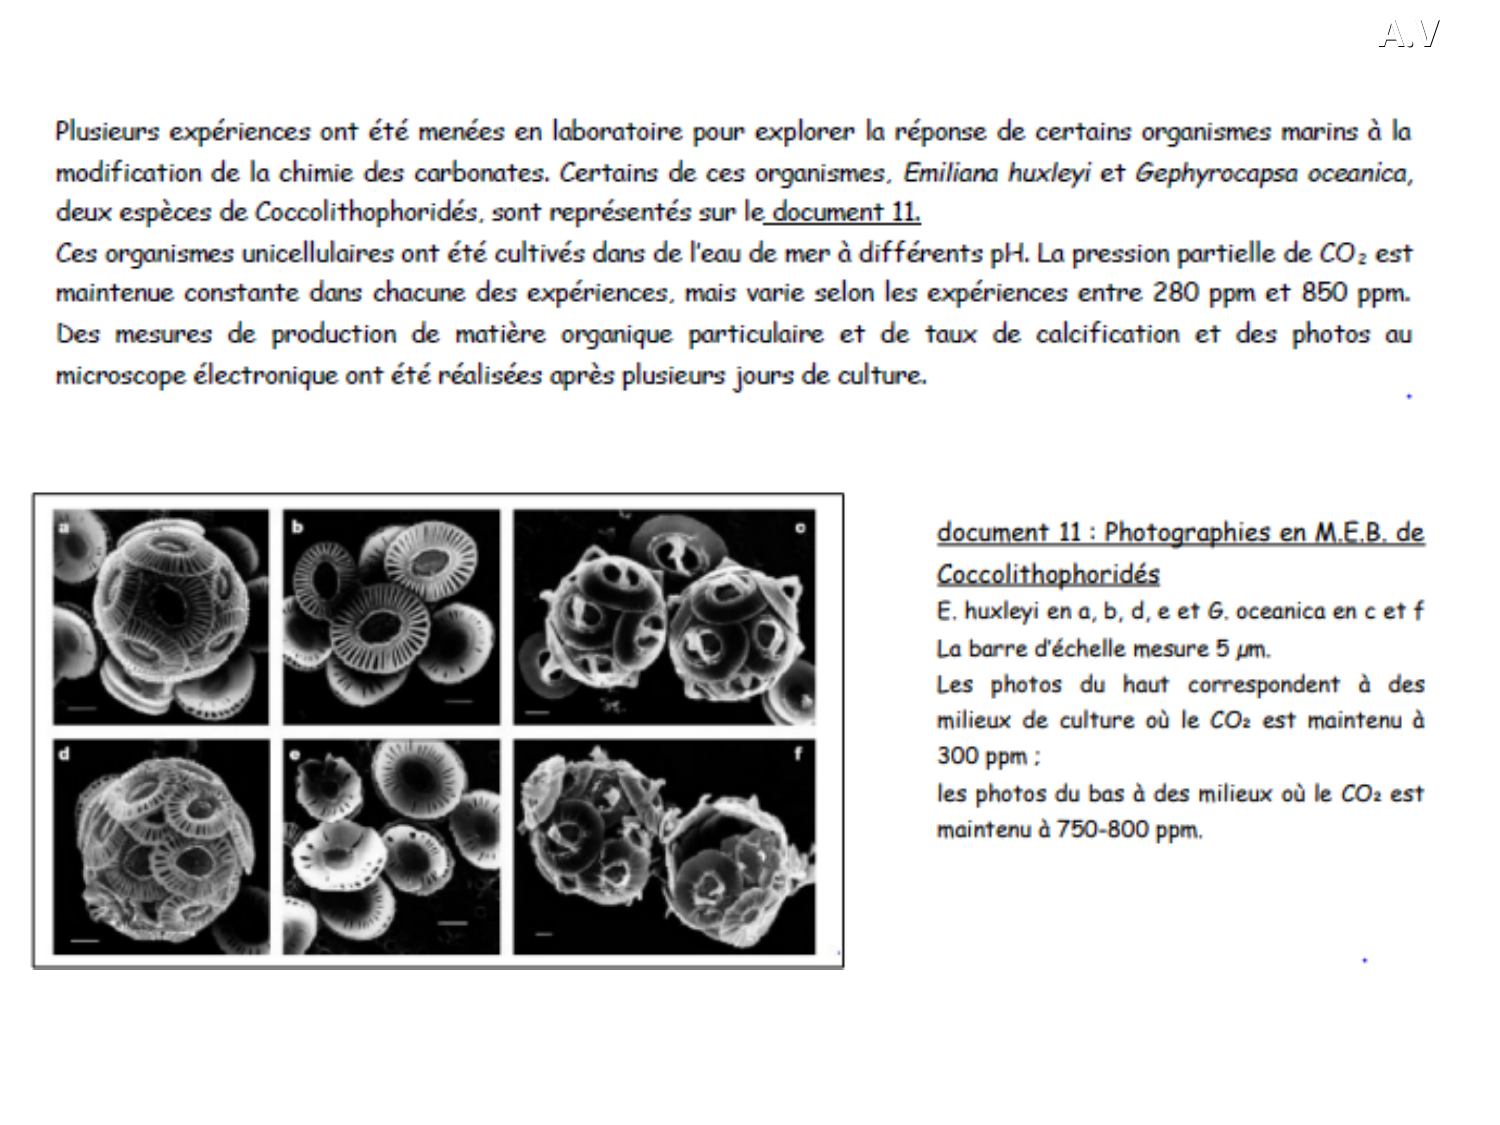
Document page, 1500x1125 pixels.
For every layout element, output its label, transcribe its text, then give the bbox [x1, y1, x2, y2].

picture [36, 106, 1441, 402]
picture [23, 484, 1465, 971]
text_box A.V [1363, 1, 1488, 63]
